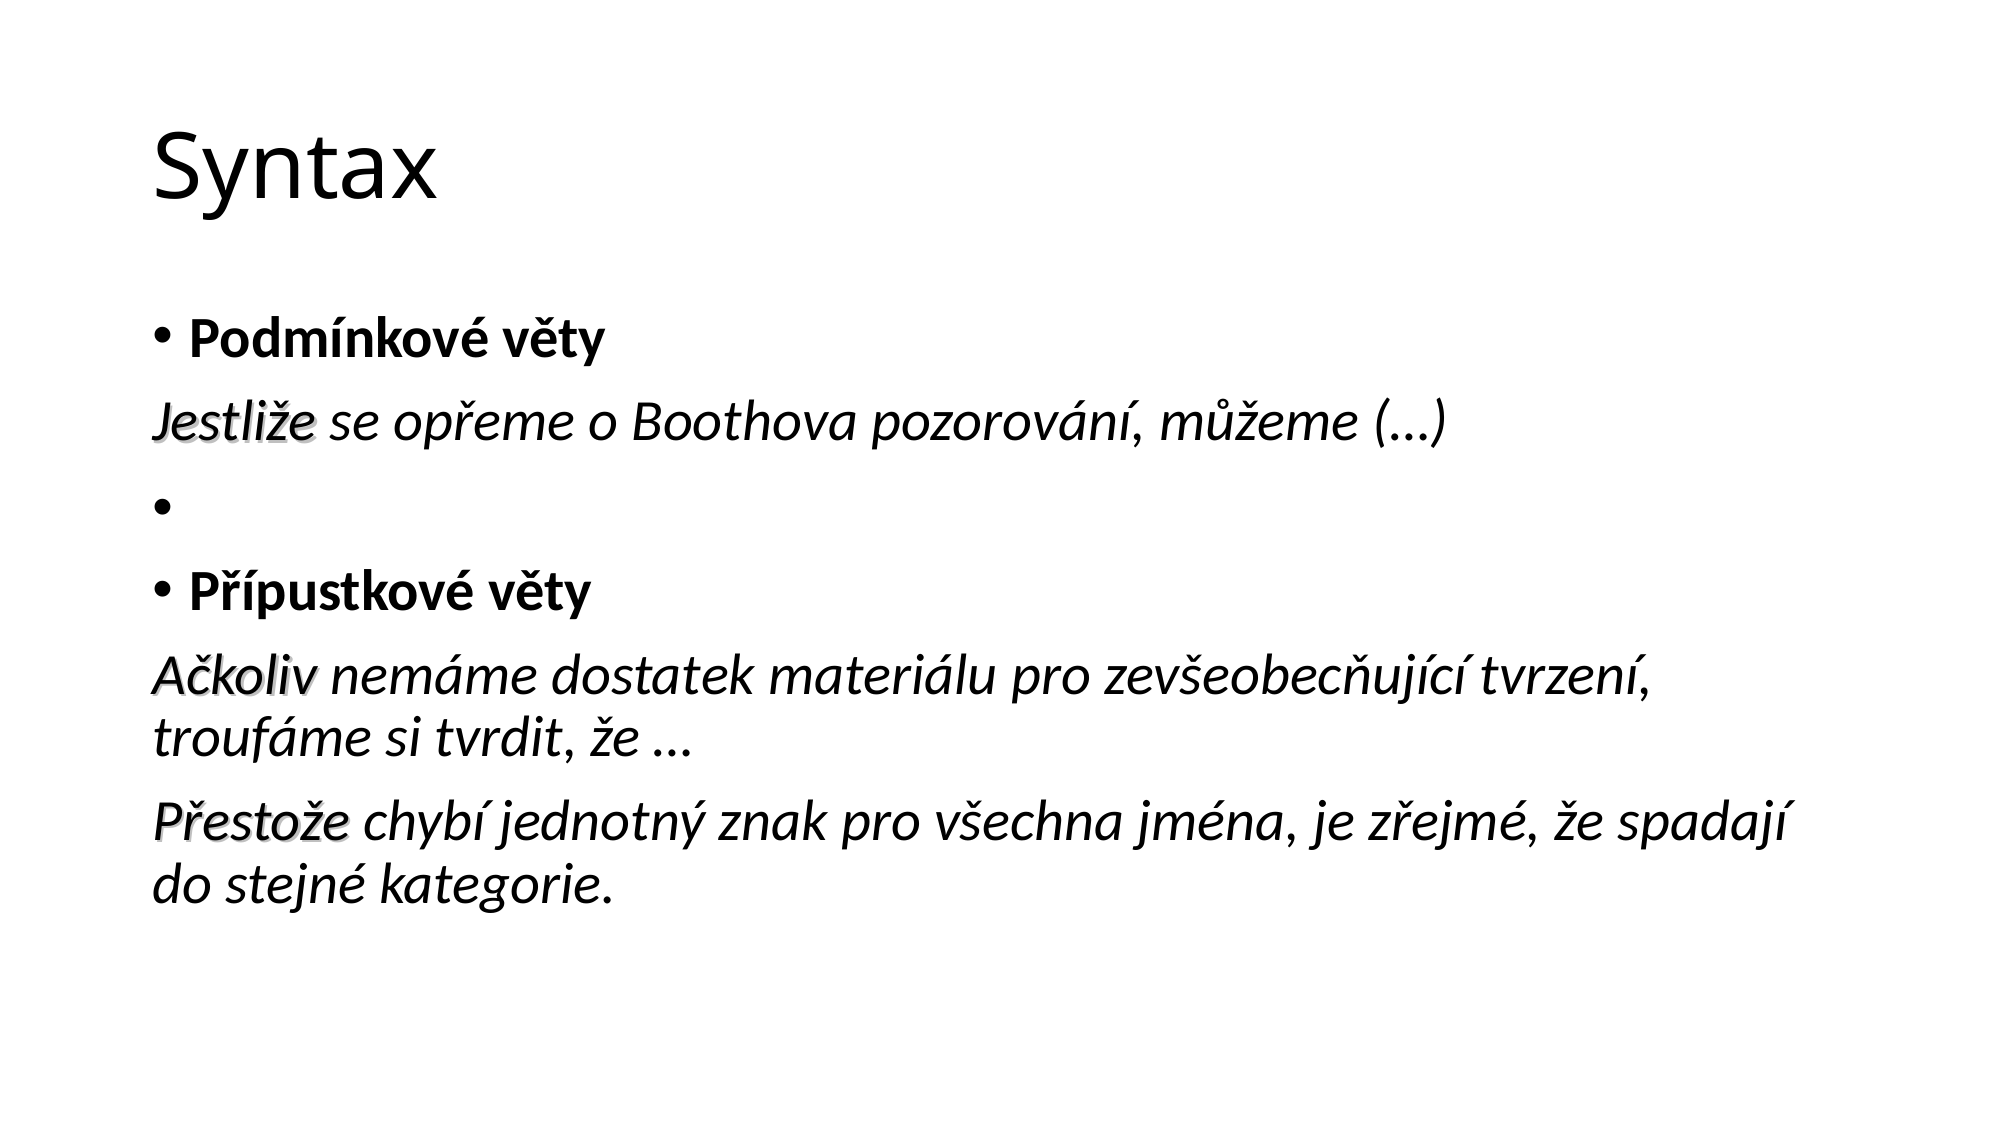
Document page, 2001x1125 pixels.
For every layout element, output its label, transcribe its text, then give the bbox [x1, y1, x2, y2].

list Podmínkové věty Jestliže se opřeme o Boothova pozorování, můžeme (…) Přípustkové věty Ačkoliv nemáme dostatek materiálu pro zevšeobecňující tvrzení, troufáme si tvrdit, že … Přestože chybí jednotný znak pro všechna jména, je zřejmé, že spadají do stejné kategorie. [137, 299, 1863, 1014]
title Syntax [137, 59, 1863, 278]
